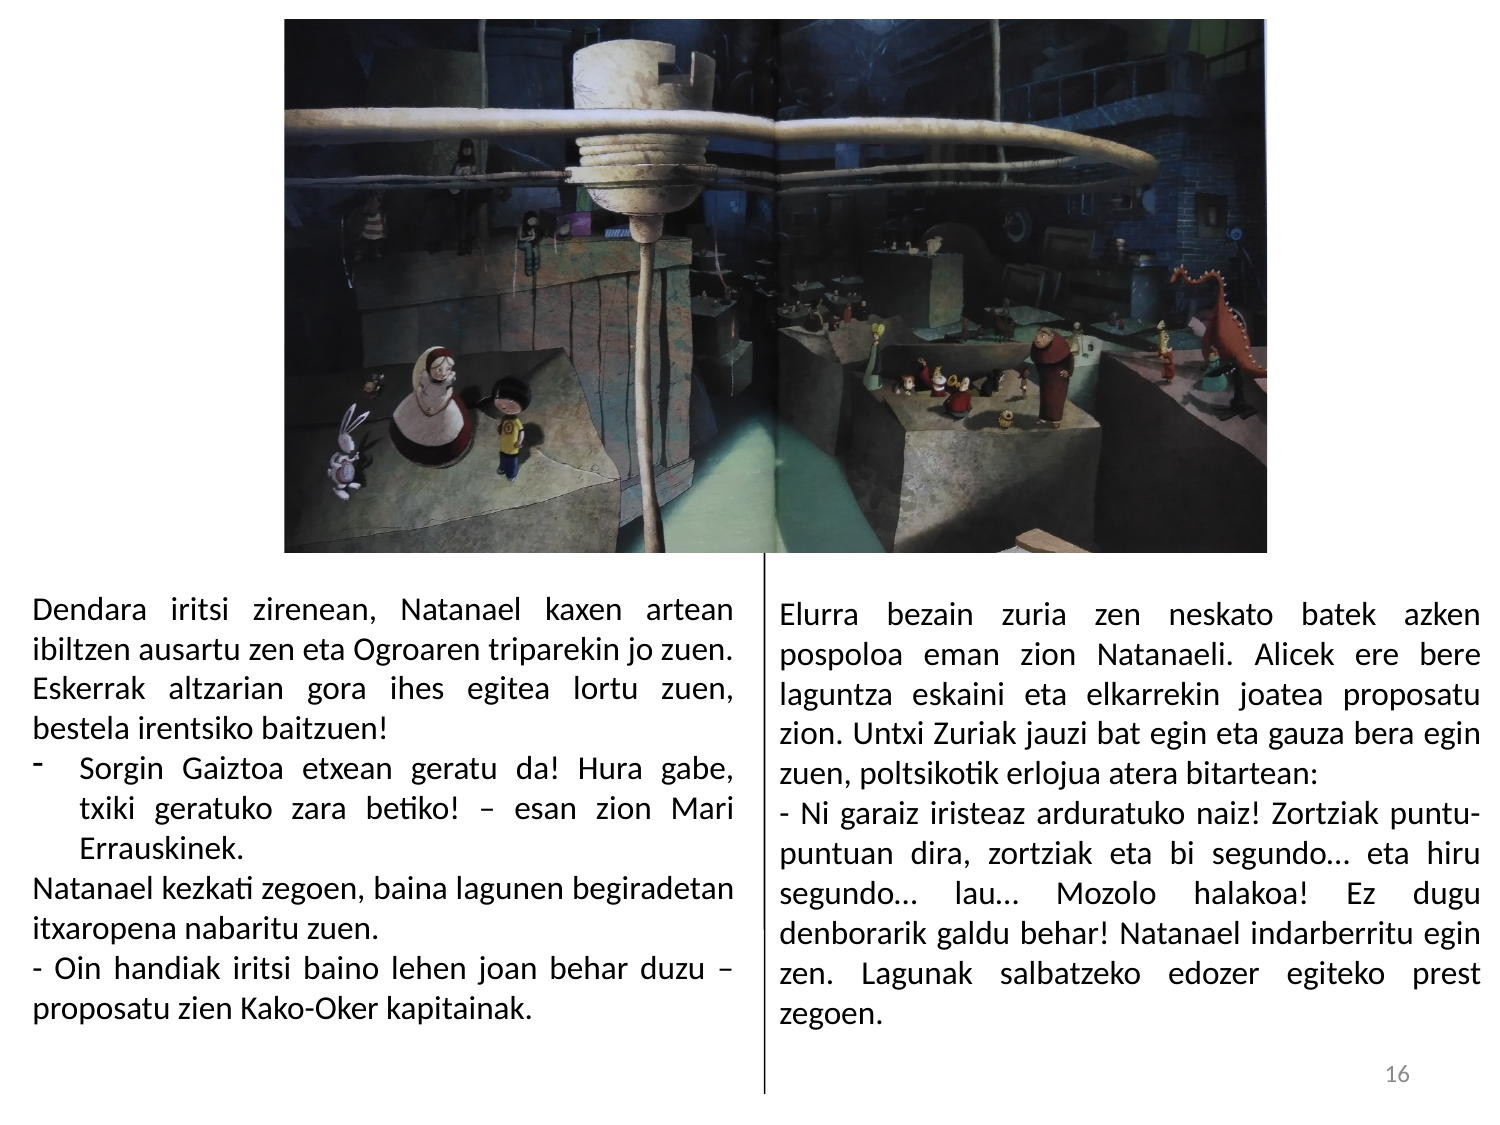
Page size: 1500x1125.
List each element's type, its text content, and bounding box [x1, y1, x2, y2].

picture [284, 19, 1268, 553]
text_box Dendara iritsi zirenean, Natanael kaxen artean ibiltzen ausartu zen eta Ogroaren triparekin jo zuen. Eskerrak altzarian gora ihes egitea lortu zuen, bestela irentsiko baitzuen! Sorgin Gaiztoa etxean geratu da! Hura gabe, txiki geratuko zara betiko! – esan zion Mari Errauskinek. Natanael kezkati zegoen, baina lagunen begiradetan itxaropena nabaritu zuen. - Oin handiak iritsi baino lehen joan behar duzu – proposatu zien Kako-Oker kapitainak. [17, 579, 750, 1034]
text_box Elurra bezain zuria zen neskato batek azken pospoloa eman zion Natanaeli. Alicek ere bere laguntza eskaini eta elkarrekin joatea proposatu zion. Untxi Zuriak jauzi bat egin eta gauza bera egin zuen, poltsikotik erlojua atera bitartean: - Ni garaiz iristeaz arduratuko naiz! Zortziak puntu-puntuan dira, zortziak eta bi segundo… eta hiru segundo… lau… Mozolo halakoa! Ez dugu denborarik galdu behar! Natanael indarberritu egin zen. Lagunak salbatzeko edozer egiteko prest zegoen. [764, 584, 1497, 1039]
slide_number <numéro> [1074, 1042, 1425, 1103]
